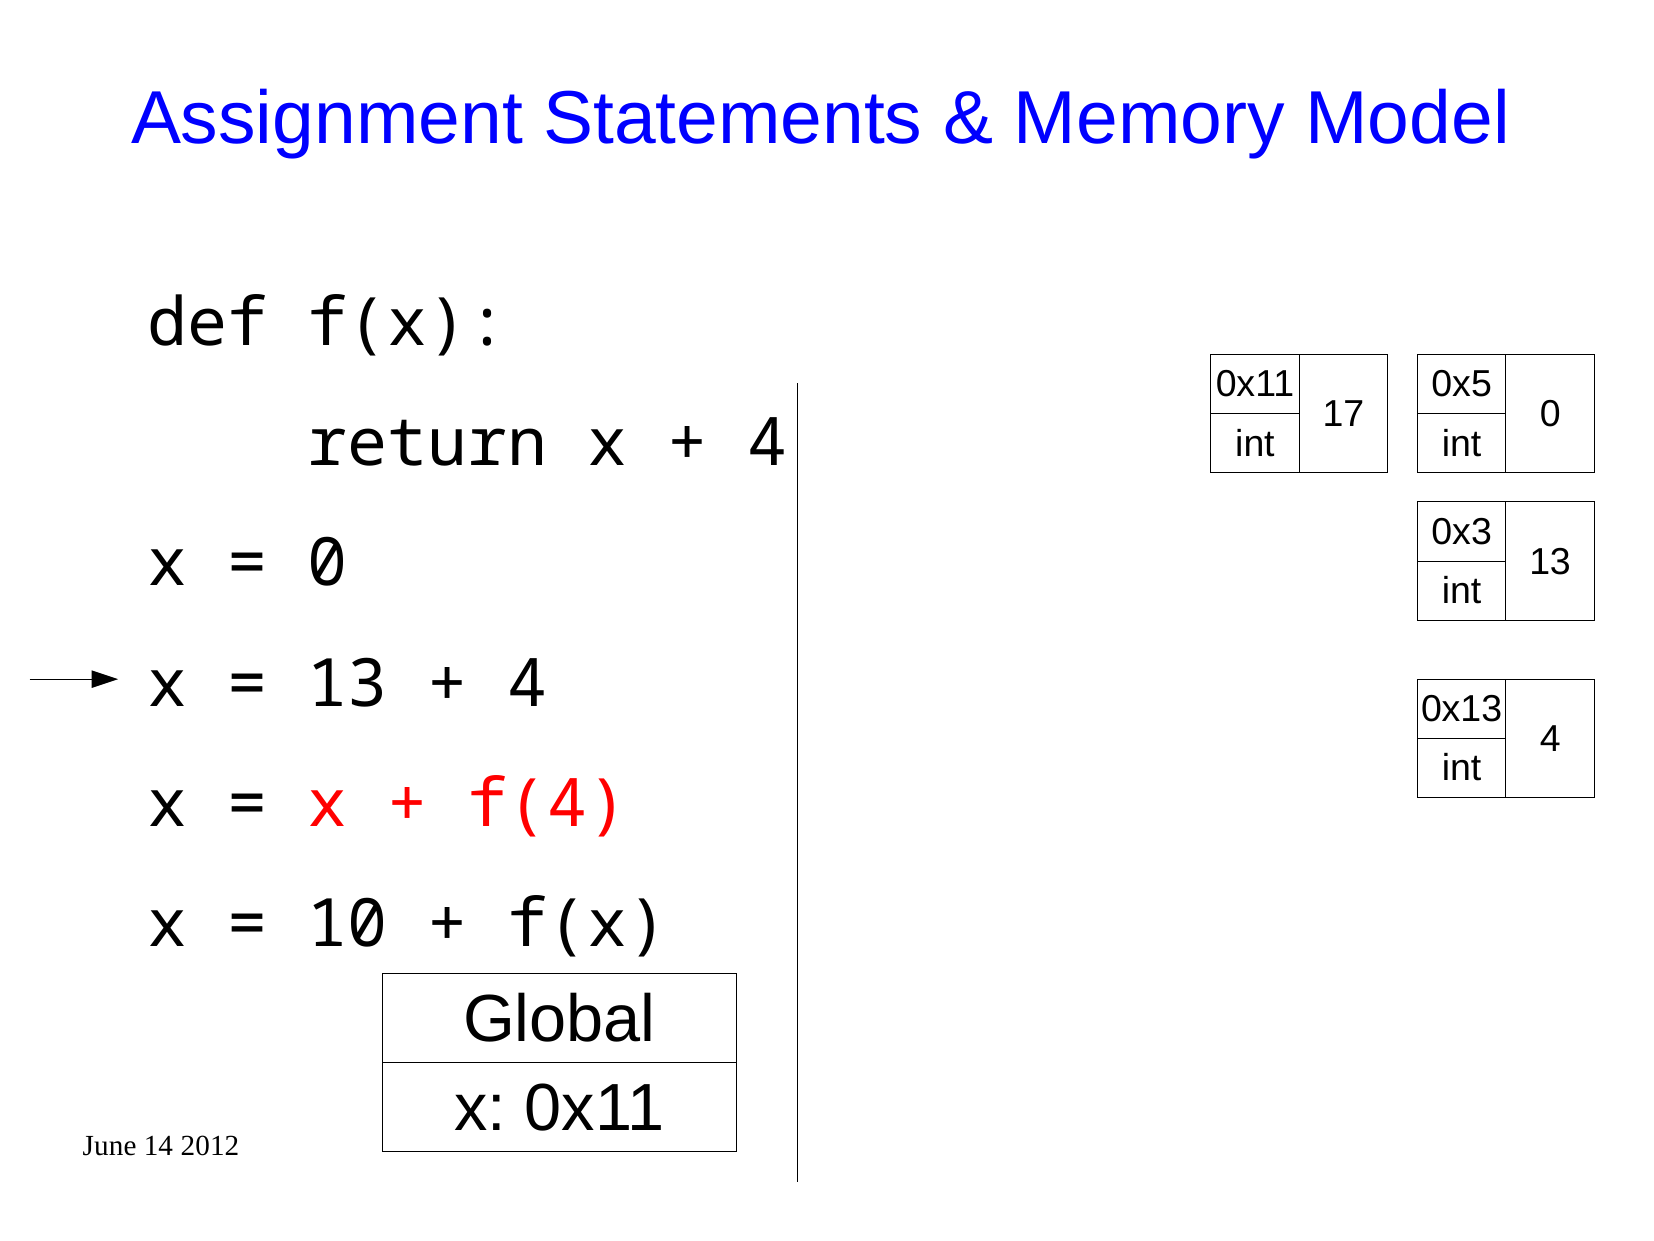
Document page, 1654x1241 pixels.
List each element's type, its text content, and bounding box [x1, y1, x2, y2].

text_box 0x11 [1210, 354, 1299, 414]
text_box int [1417, 562, 1505, 621]
text_box 0 [1505, 354, 1595, 473]
text_box int [1210, 414, 1299, 473]
text_box 17 [1299, 354, 1388, 473]
text_box int [1417, 739, 1505, 798]
list def f(x): return x + 4 x = 0 x = 13 + 4 x = x + f(4) x = 10 + f(x) [76, 274, 1506, 822]
text_box 0x3 [1417, 501, 1505, 562]
text_box 4 [1505, 679, 1595, 798]
text_box 0x5 [1417, 354, 1505, 414]
text_box 0x13 [1417, 679, 1505, 739]
text_box x: 0x11 [382, 1062, 737, 1152]
text_box 13 [1505, 501, 1595, 621]
text_box int [1417, 414, 1505, 473]
title Assignment Statements & Memory Model [76, 58, 1565, 178]
text_box Global [382, 973, 737, 1062]
